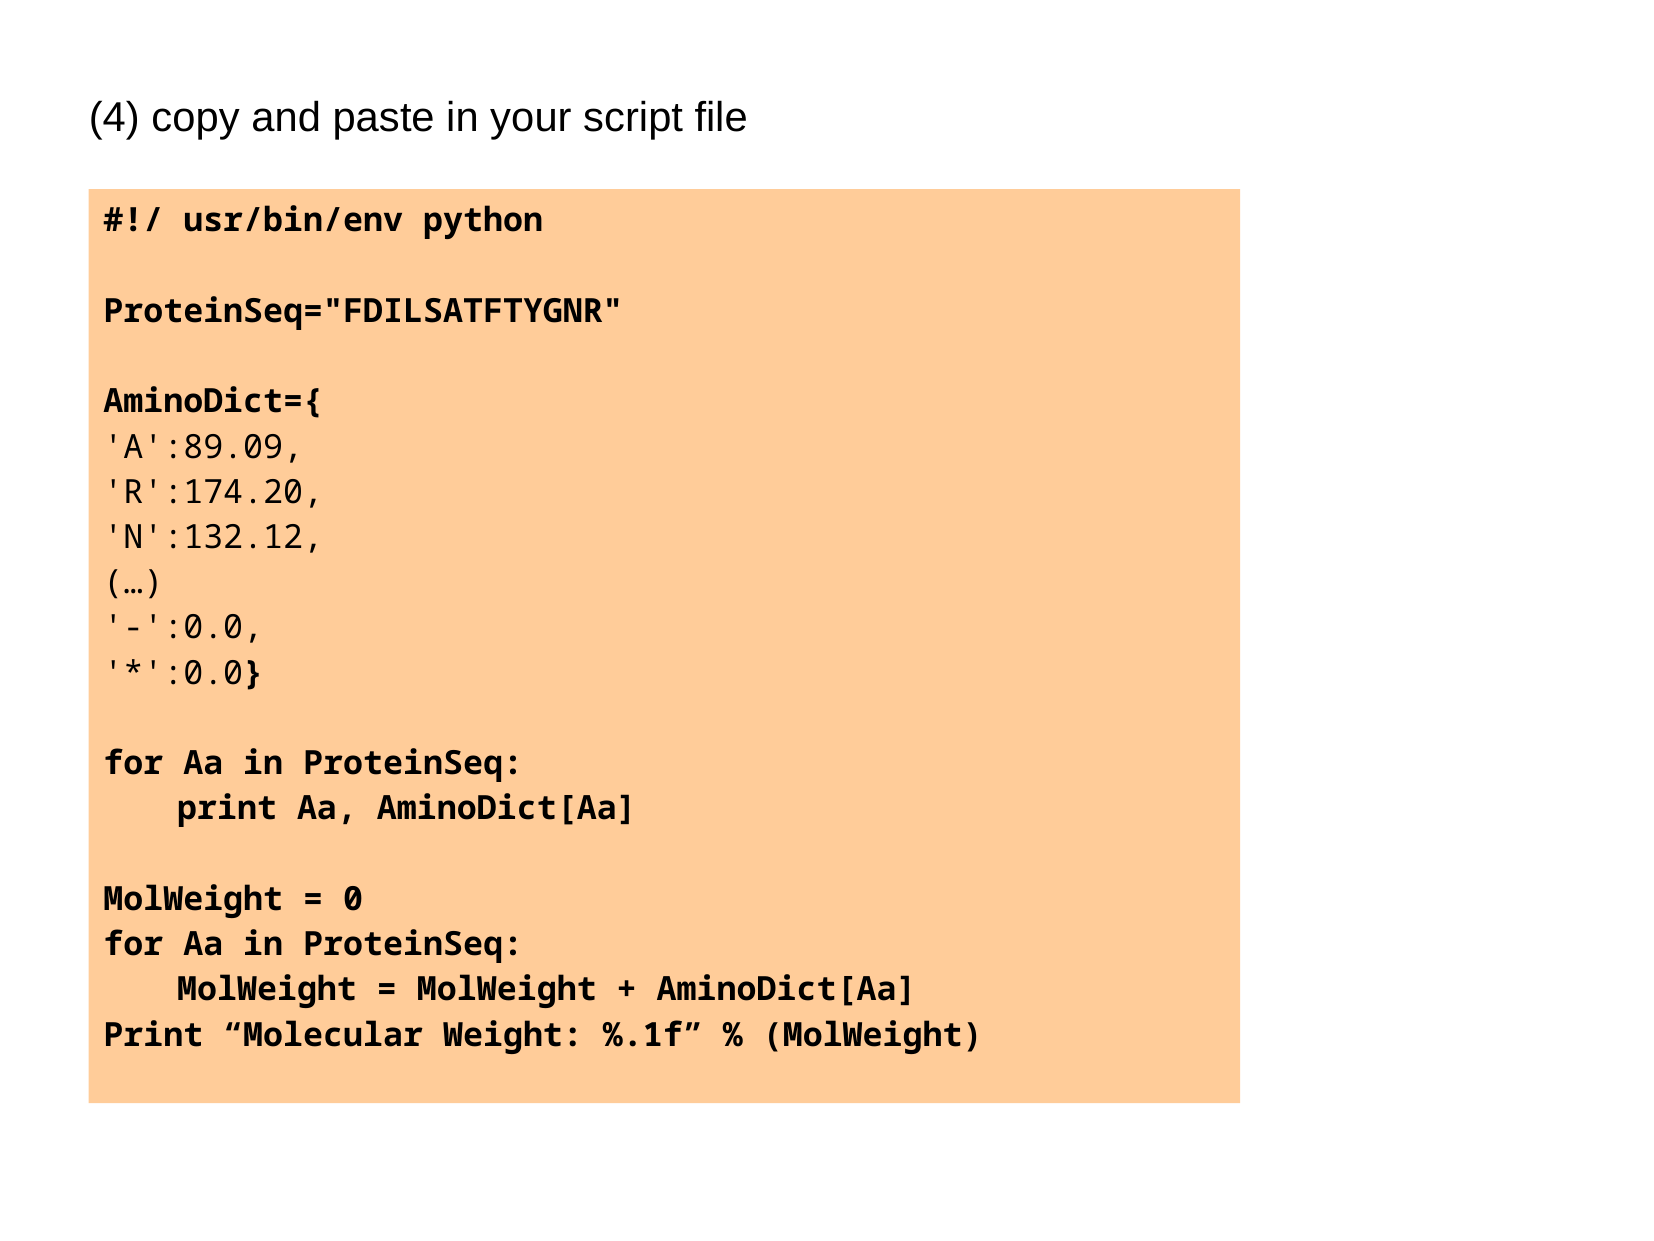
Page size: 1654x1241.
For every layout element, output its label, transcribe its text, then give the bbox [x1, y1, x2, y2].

text_box #!/ usr/bin/env python ProteinSeq="FDILSATFTYGNR" AminoDict={ 'A':89.09, 'R':174.20, 'N':132.12, (…) '-':0.0, '*':0.0} for Aa in ProteinSeq: print Aa, AminoDict[Aa] MolWeight = 0 for Aa in ProteinSeq: MolWeight = MolWeight + AminoDict[Aa] Print “Molecular Weight: %.1f” % (MolWeight) [88, 189, 1241, 988]
text_box (4) copy and paste in your script file [59, 86, 1565, 148]
